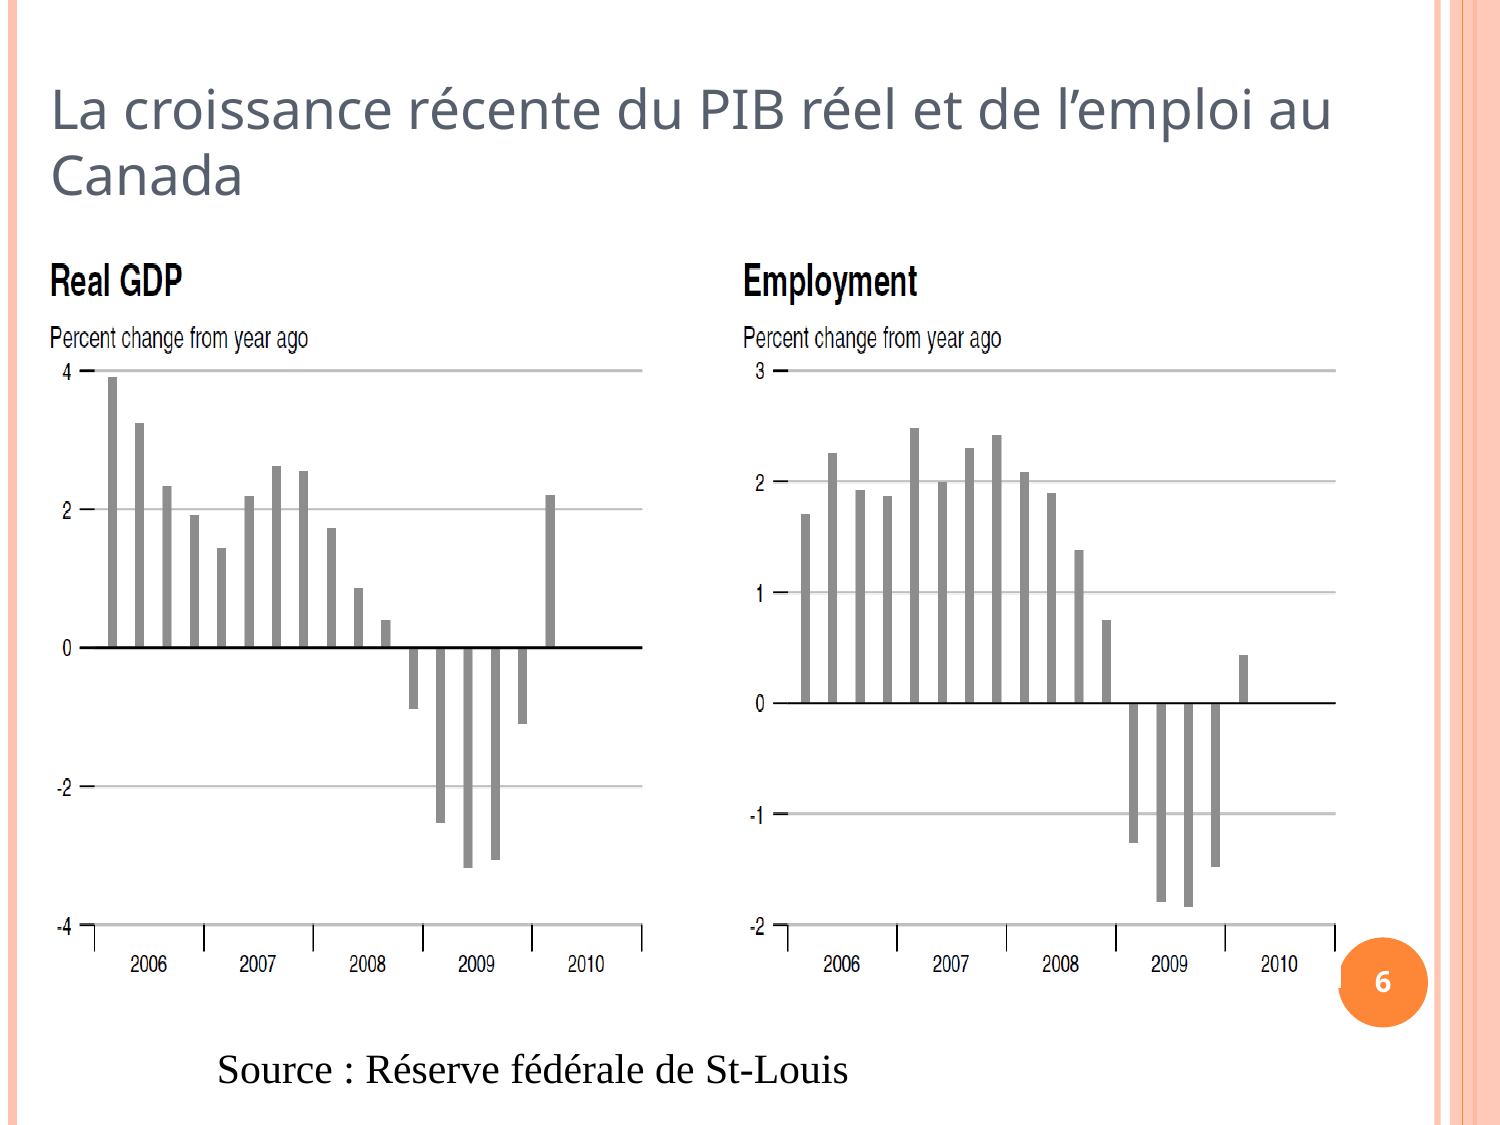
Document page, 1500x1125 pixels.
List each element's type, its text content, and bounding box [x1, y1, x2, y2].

picture [41, 255, 1341, 988]
text_box Source : Réserve fédérale de St-Louis [202, 1034, 865, 1100]
slide_number <numéro> [1333, 940, 1434, 1027]
title La croissance récente du PIB réel et de l’emploi au Canada [35, 66, 1454, 214]
